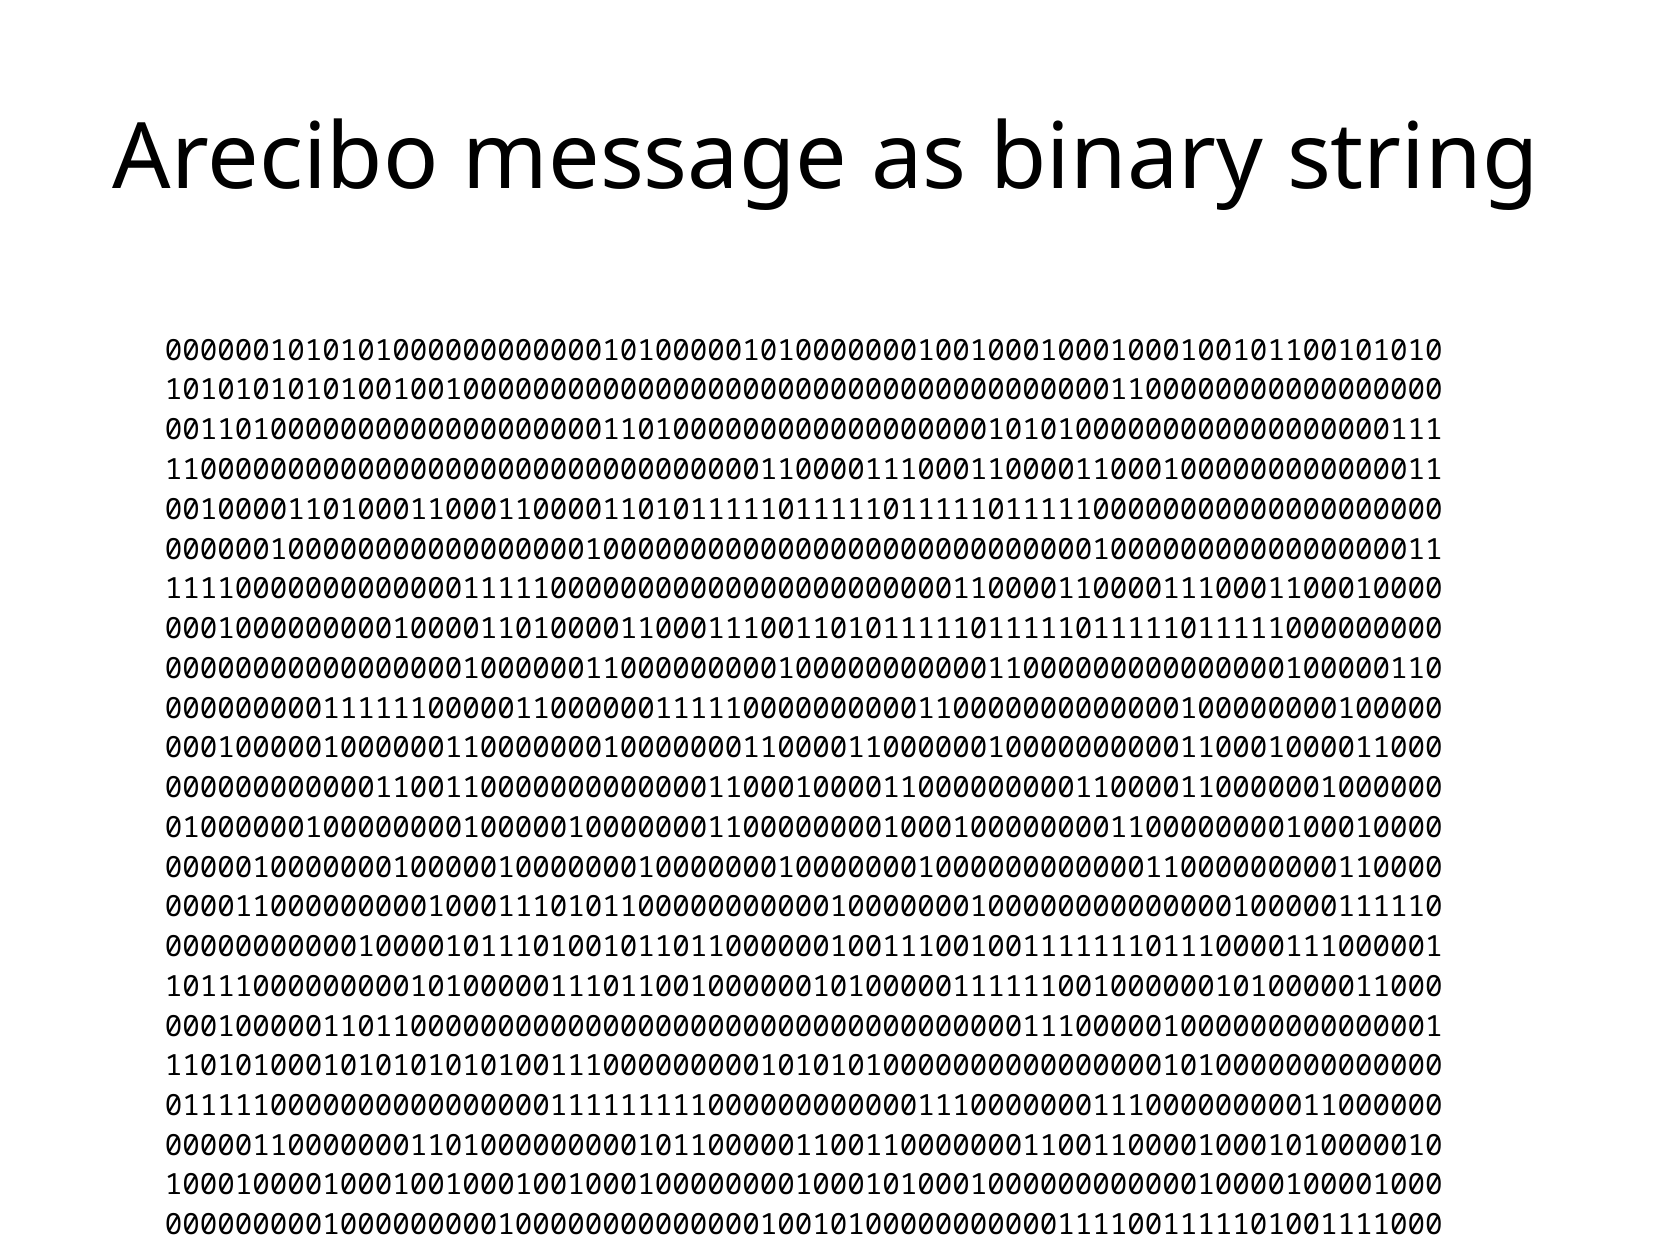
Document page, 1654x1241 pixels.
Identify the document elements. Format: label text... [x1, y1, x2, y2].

title Arecibo message as binary string [82, 49, 1571, 257]
text_box 0000001010101000000000000101000001010000000100100010001000100101100101010 1010101010100100100000000000000000000000000000000000001100000000000000000 0011010000000000000000000110100000000000000000010101000000000000000000111 1100000000000000000000000000000000110000111000110000110001000000000000011 0010000110100011000110000110101111101111101111101111100000000000000000000 0000001000000000000000001000000000000000000000000000010000000000000000011 1111000000000000011111000000000000000000000001100001100001110001100010000 0001000000000100001101000011000111001101011111011111011111011111000000000 0000000000000000010000001100000000010000000000011000000000000000100000110 0000000001111110000011000000111110000000000110000000000000100000000100000 0001000001000000110000000100000001100001100000010000000000110001000011000 0000000000001100110000000000000110001000011000000000110000110000001000000 0100000010000000010000010000000110000000010001000000001100000000100010000 0000010000000100000100000001000000010000000100000000000011000000000110000 0000110000000001000111010110000000000010000000100000000000000100000111110 0000000000010000101110100101101100000010011100100111111101110000111000001 1011100000000010100000111011001000000101000001111110010000001010000011000 0001000001101100000000000000000000000000000000000111000001000000000000001 1101010001010101010100111000000000101010100000000000000001010000000000000 0111110000000000000000111111111000000000000111000000011100000000011000000 0000011000000011010000000001011000001100110000000110011000010001010000010 1000100001000100100010010001000000001000101000100000000000010000100001000 0000000001000000000100000000000000100101000000000001111001111101001111000 [150, 321, 1463, 1159]
